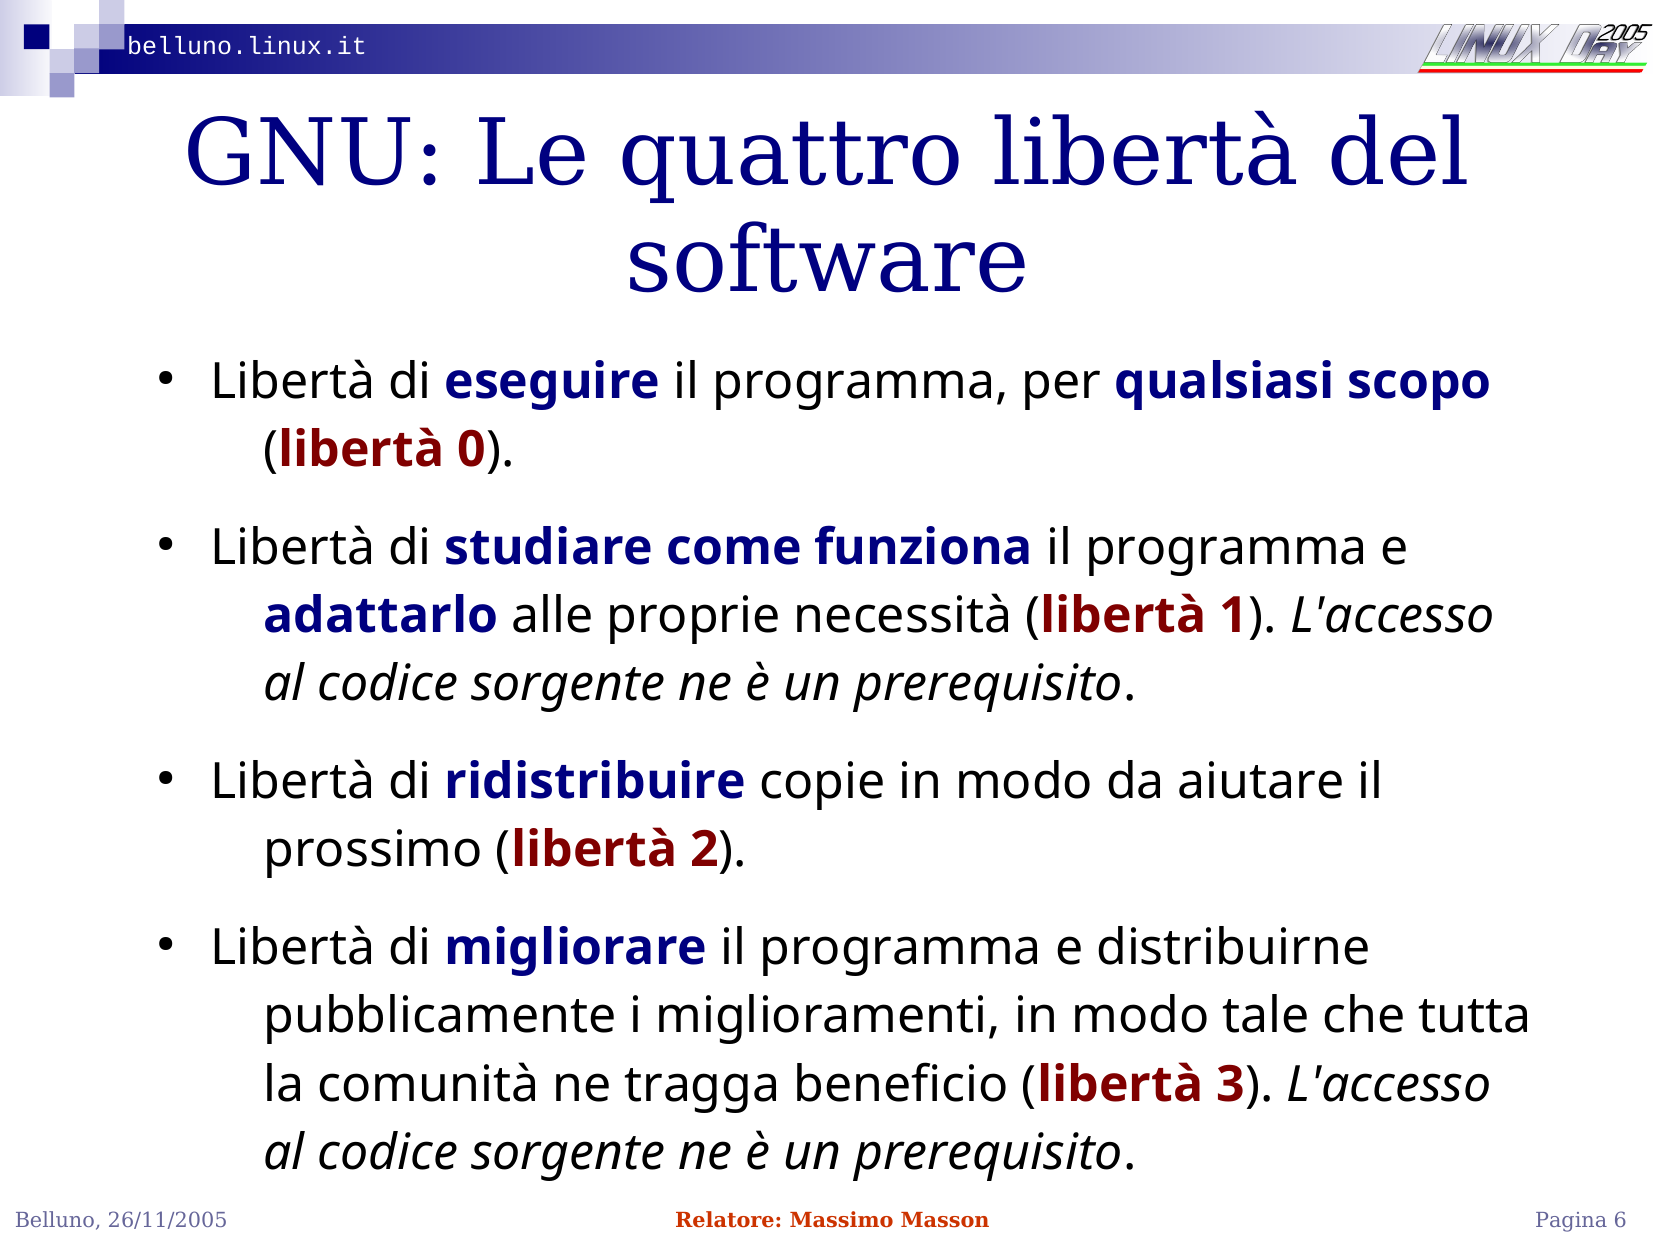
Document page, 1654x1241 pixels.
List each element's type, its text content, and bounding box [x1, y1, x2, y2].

picture [1417, 24, 1654, 73]
title GNU: Le quattro libertà del software [52, 99, 1604, 314]
list Libertà di eseguire il programma, per qualsiasi scopo (libertà 0). Libertà di studiare come funziona il programma e adattarlo alle proprie necessità (libertà 1). L'accesso al codice sorgente ne è un prerequisito. Libertà di ridistribuire copie in modo da aiutare il prossimo (libertà 2). Libertà di migliorare il programma e distribuirne pubblicamente i miglioramenti, in modo tale che tutta la comunità ne tragga beneficio (libertà 3). L'accesso al codice sorgente ne è un prerequisito. [121, 344, 1534, 1188]
